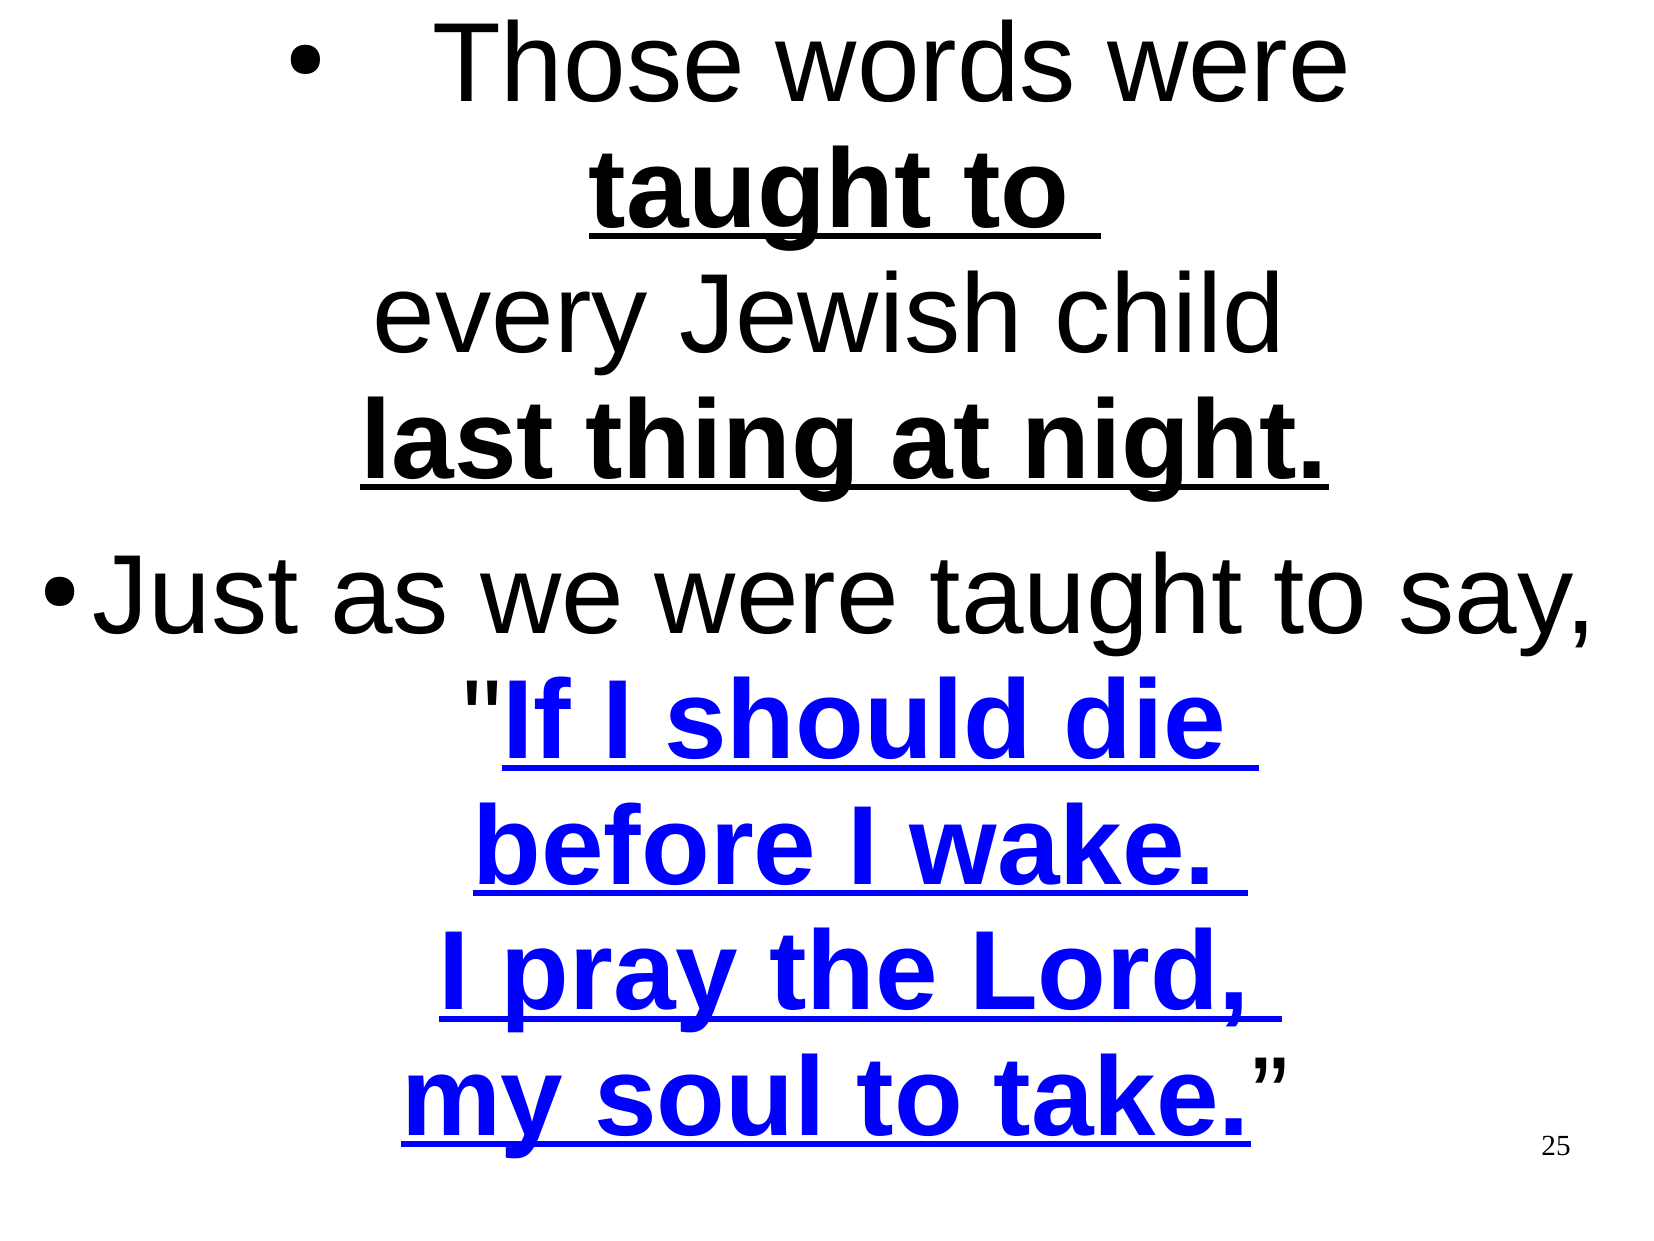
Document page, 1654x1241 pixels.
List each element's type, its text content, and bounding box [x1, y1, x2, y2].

list Those words were taught to every Jewish child last thing at night. Just as we were taught to say, "If I should die before I wake. I pray the Lord, my soul to take.” [0, 0, 1651, 1238]
